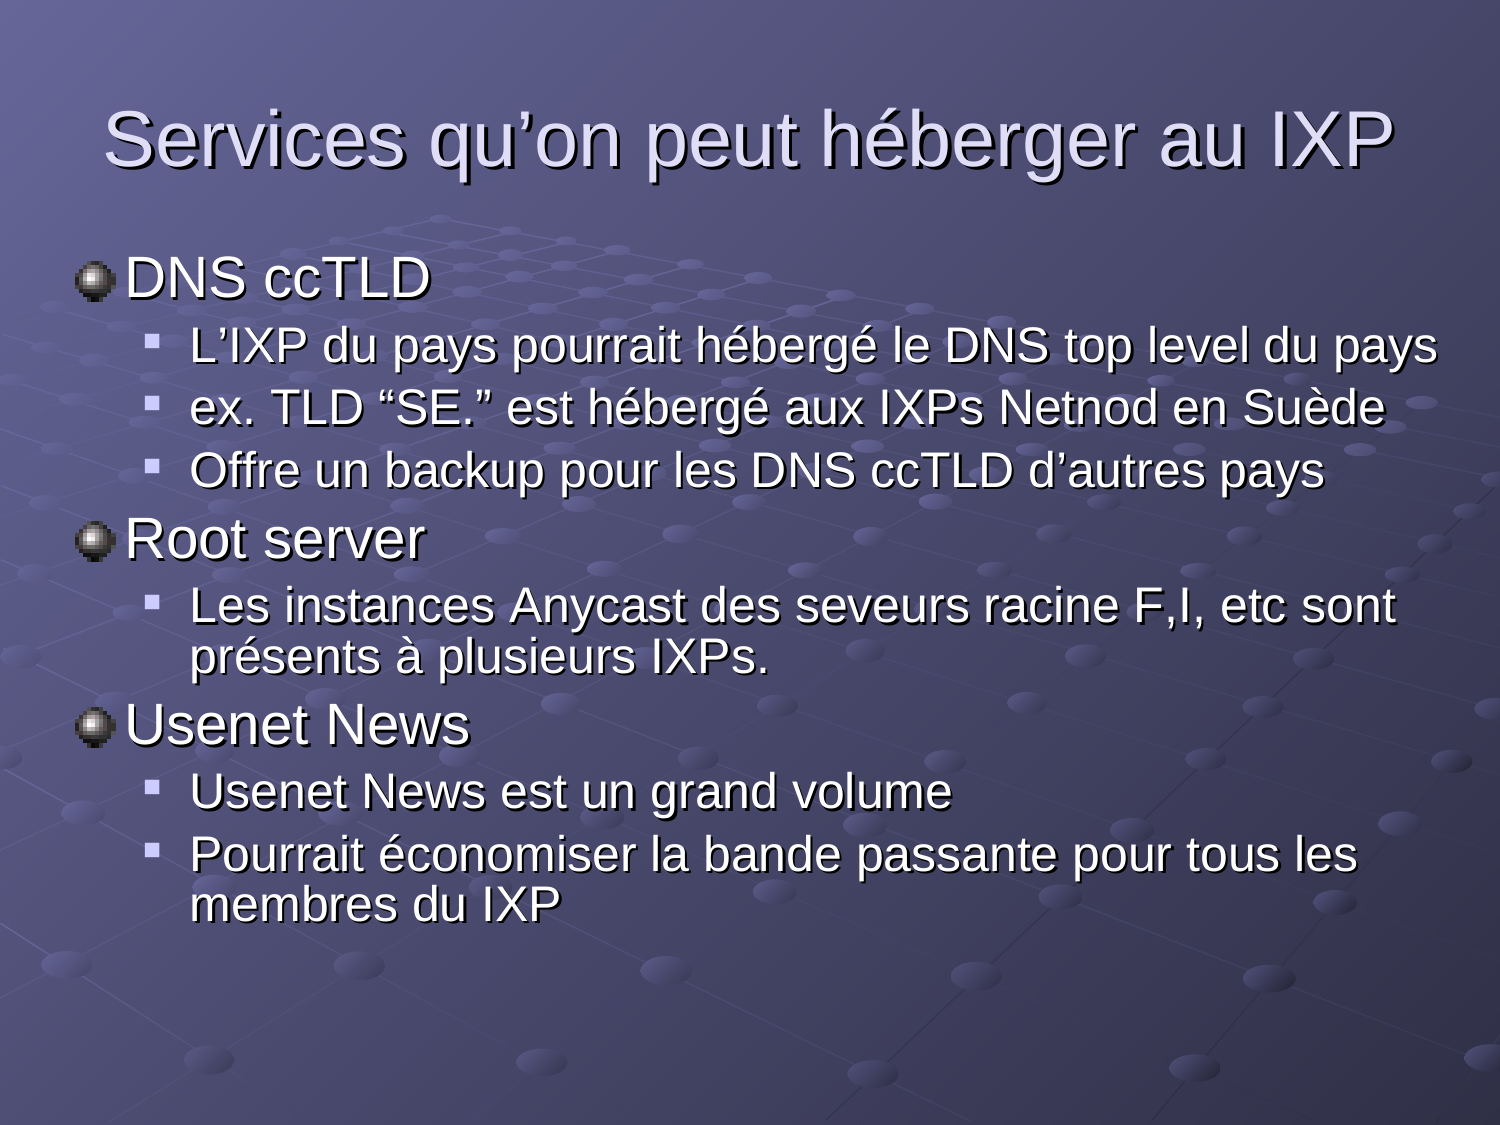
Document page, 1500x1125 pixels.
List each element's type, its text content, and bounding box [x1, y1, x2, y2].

title Services qu’on peut héberger au IXP [75, 45, 1426, 233]
list DNS ccTLD L’IXP du pays pourrait hébergé le DNS top level du pays ex. TLD “SE.” est hébergé aux IXPs Netnod en Suède Offre un backup pour les DNS ccTLD d’autres pays Root server Les instances Anycast des seveurs racine F,I, etc sont présents à plusieurs IXPs. Usenet News Usenet News est un grand volume Pourrait économiser la bande passante pour tous les membres du IXP [53, 243, 1471, 1047]
